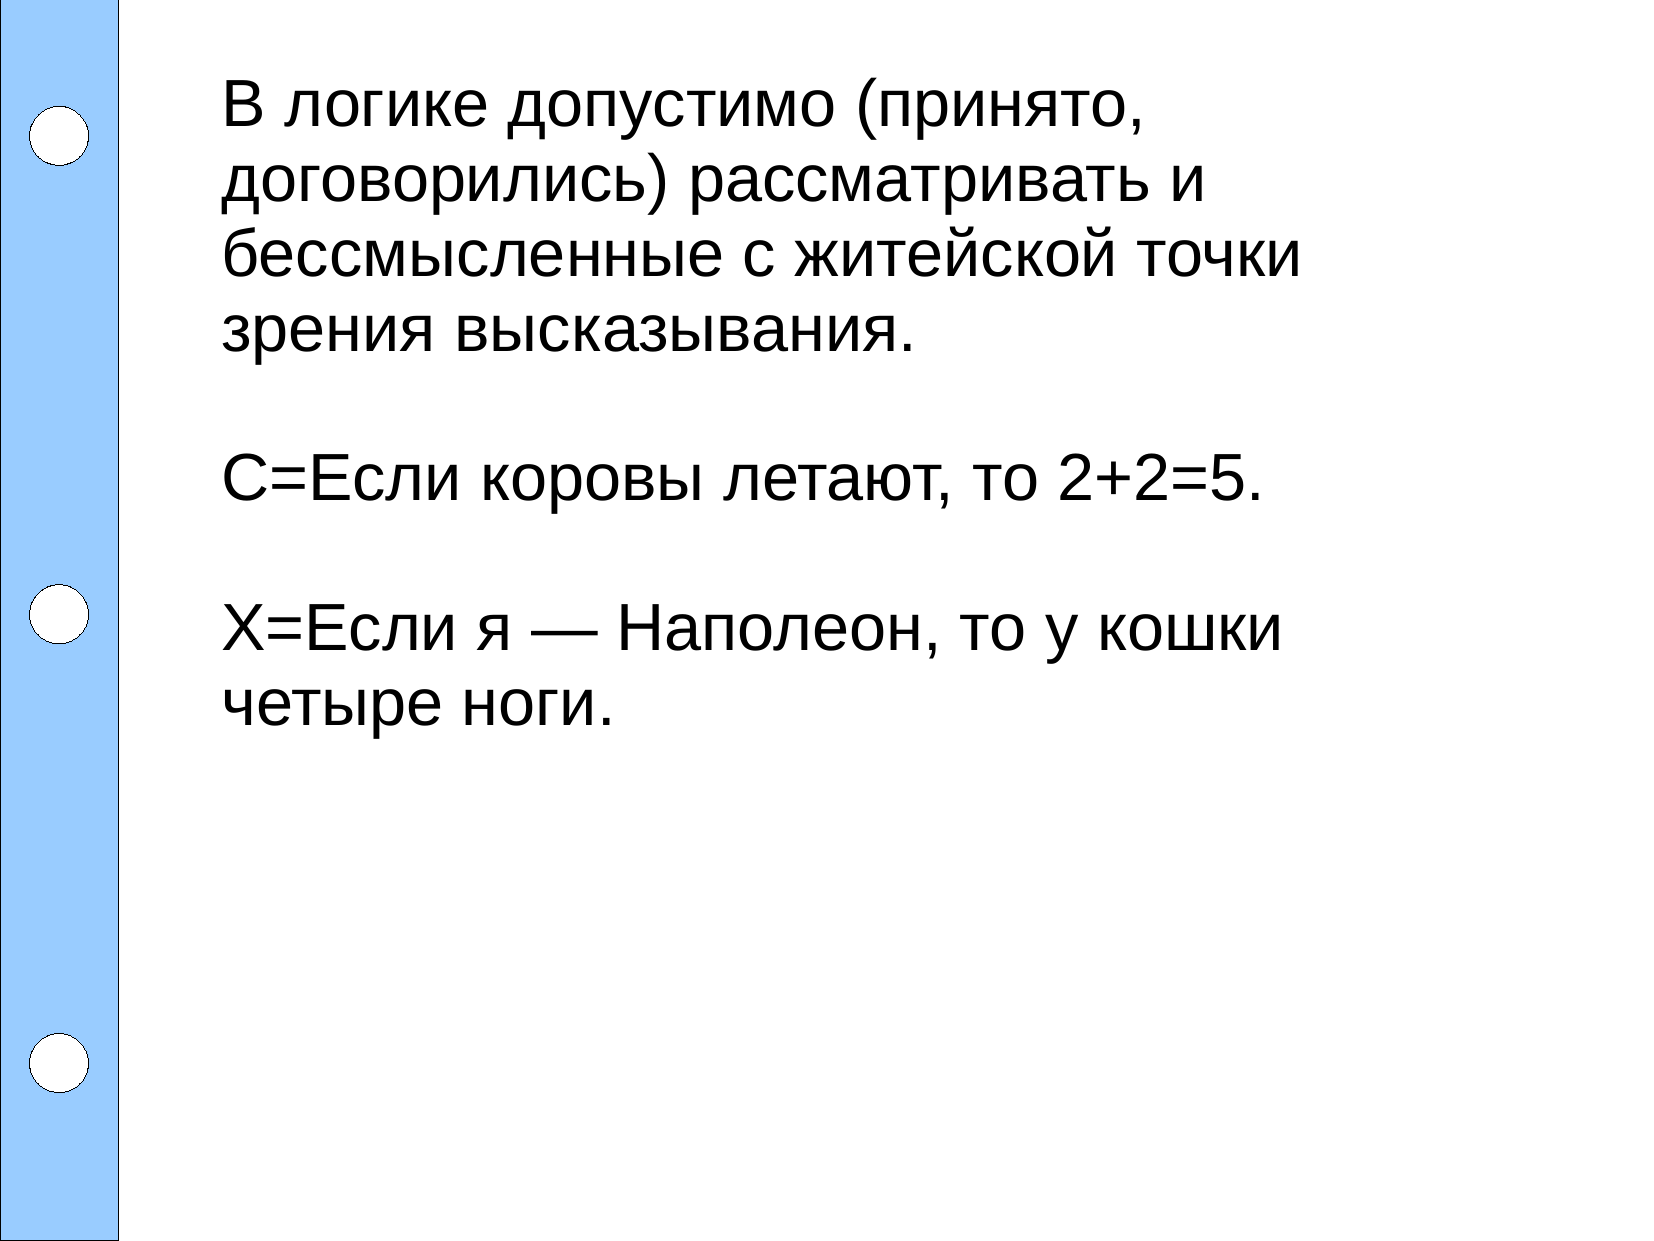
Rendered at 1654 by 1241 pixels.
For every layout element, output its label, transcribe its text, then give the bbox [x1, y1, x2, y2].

text_box [0, 0, 119, 1241]
text_box В логике допустимо (принято, договорились) рассматривать и бессмысленные с житейской точки зрения высказывания. С=Если коровы летают, то 2+2=5. Х=Если я — Наполеон, то у кошки четыре ноги. [206, 59, 1536, 897]
